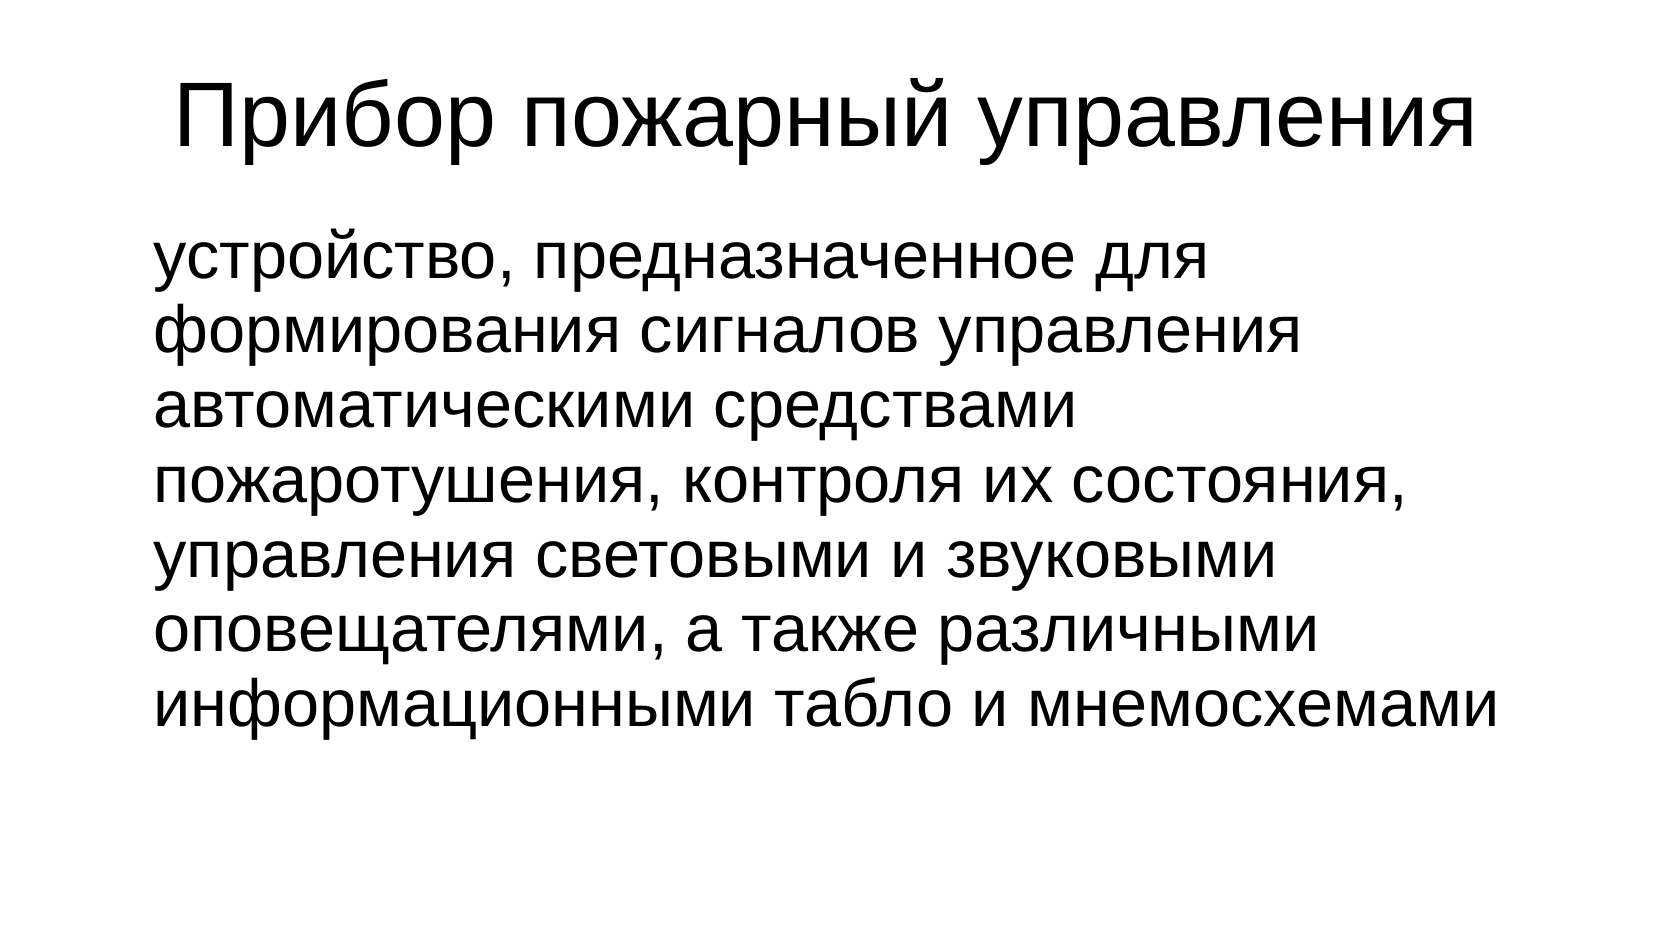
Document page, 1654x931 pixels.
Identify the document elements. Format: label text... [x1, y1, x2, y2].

title Прибор пожарный управления [82, 37, 1571, 193]
list устройство, предназначенное для формирования сигналов управления автоматическими средствами пожаротушения, контроля их состояния, управления световыми и звуковыми оповещателями, а также различными информационными табло и мнемосхемами [82, 217, 1571, 758]
